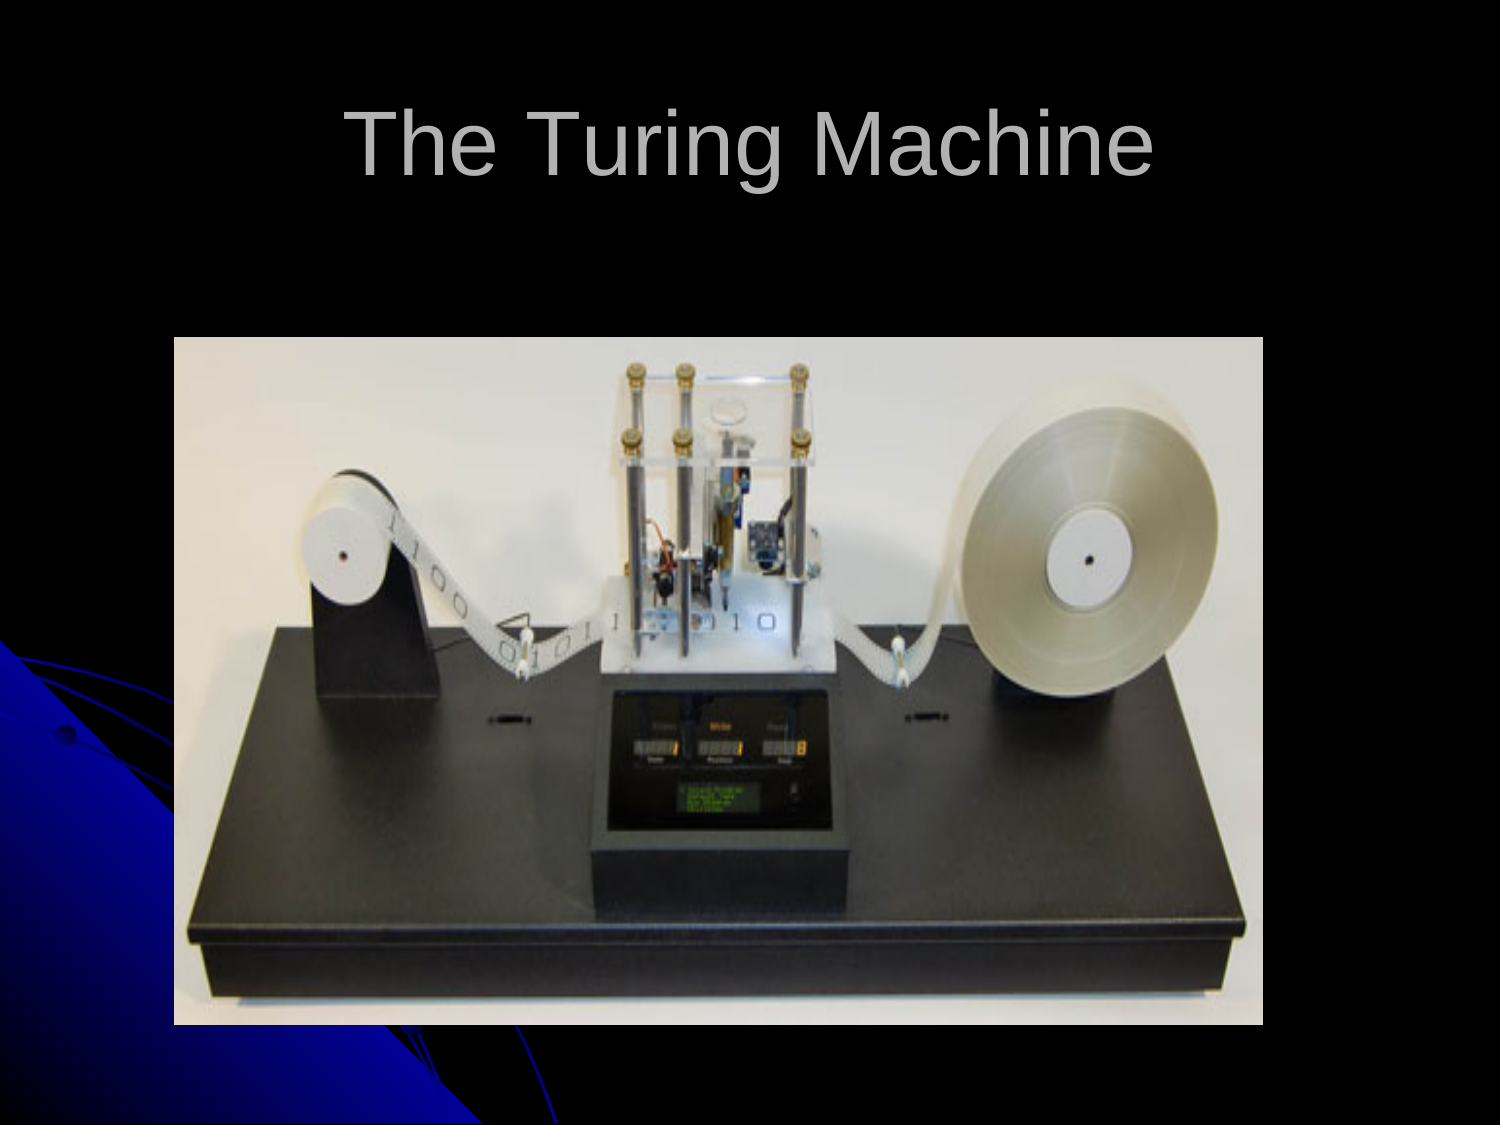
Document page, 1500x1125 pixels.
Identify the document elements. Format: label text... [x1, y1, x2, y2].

picture [174, 337, 1263, 1026]
title The Turing Machine [75, 45, 1426, 233]
